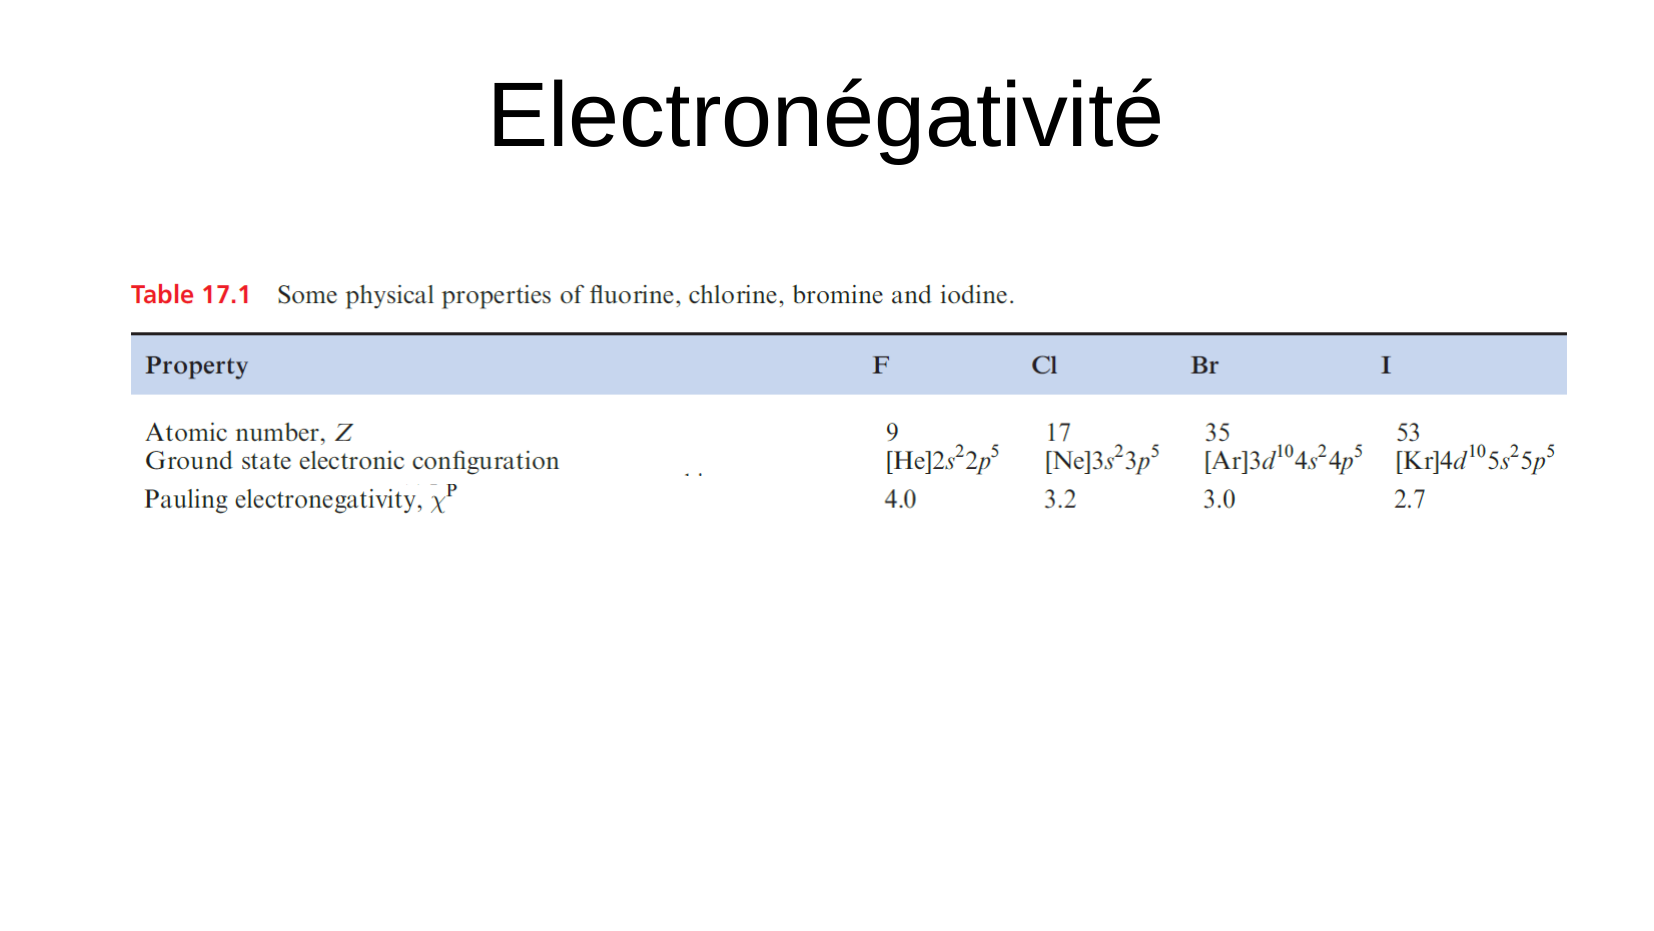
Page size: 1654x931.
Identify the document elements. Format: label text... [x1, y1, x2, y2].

picture [111, 271, 1583, 476]
picture [111, 484, 1595, 519]
title Electronégativité [82, 37, 1571, 193]
